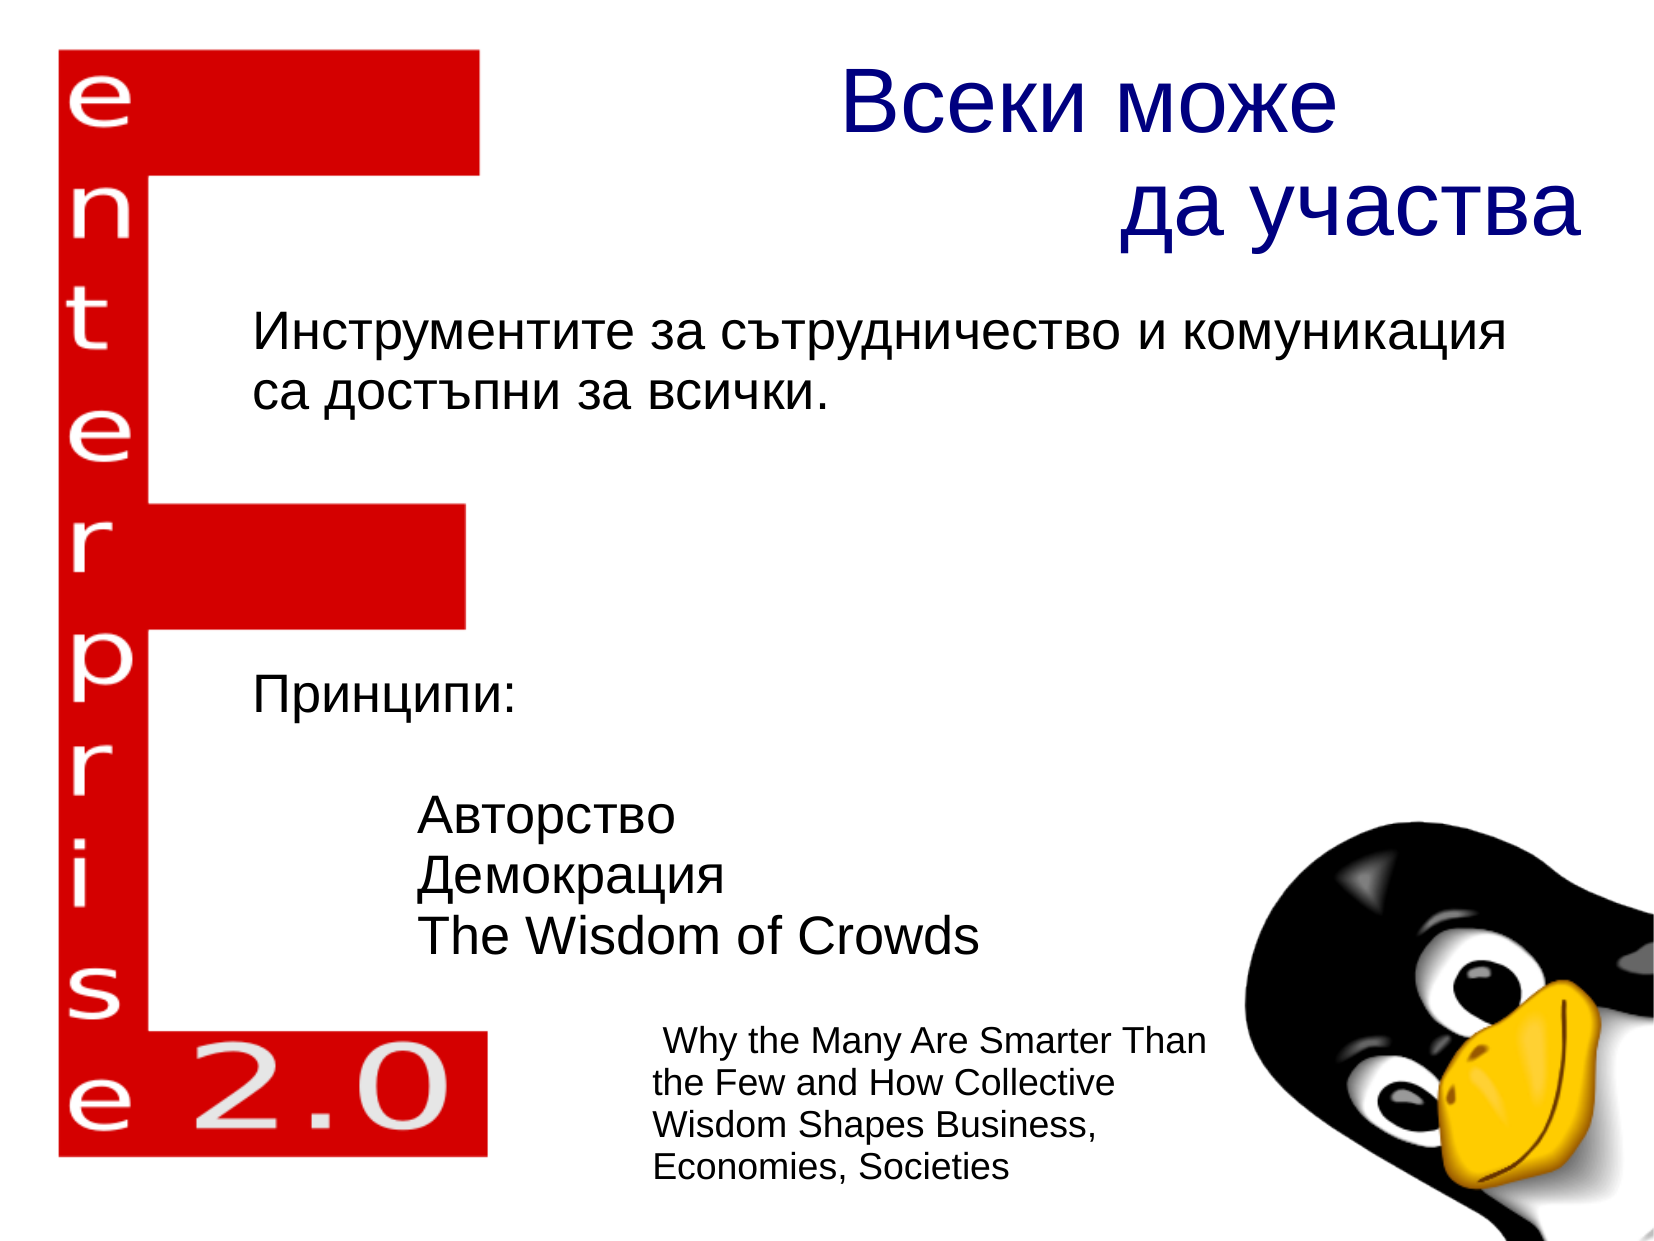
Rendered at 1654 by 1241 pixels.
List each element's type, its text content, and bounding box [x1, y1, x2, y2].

text_box Всеки може да участва [825, 42, 1598, 263]
picture [6, 5, 1654, 1241]
text_box Инструментите за сътрудничество и комуникация са достъпни за всички. Принципи: Авторство Демокрация Тhe Wisdom of Crowds [237, 292, 1540, 974]
text_box Why the Many Are Smarter Than the Few and How Collective Wisdom Shapes Business, Economies, Societies [637, 1012, 1238, 1196]
